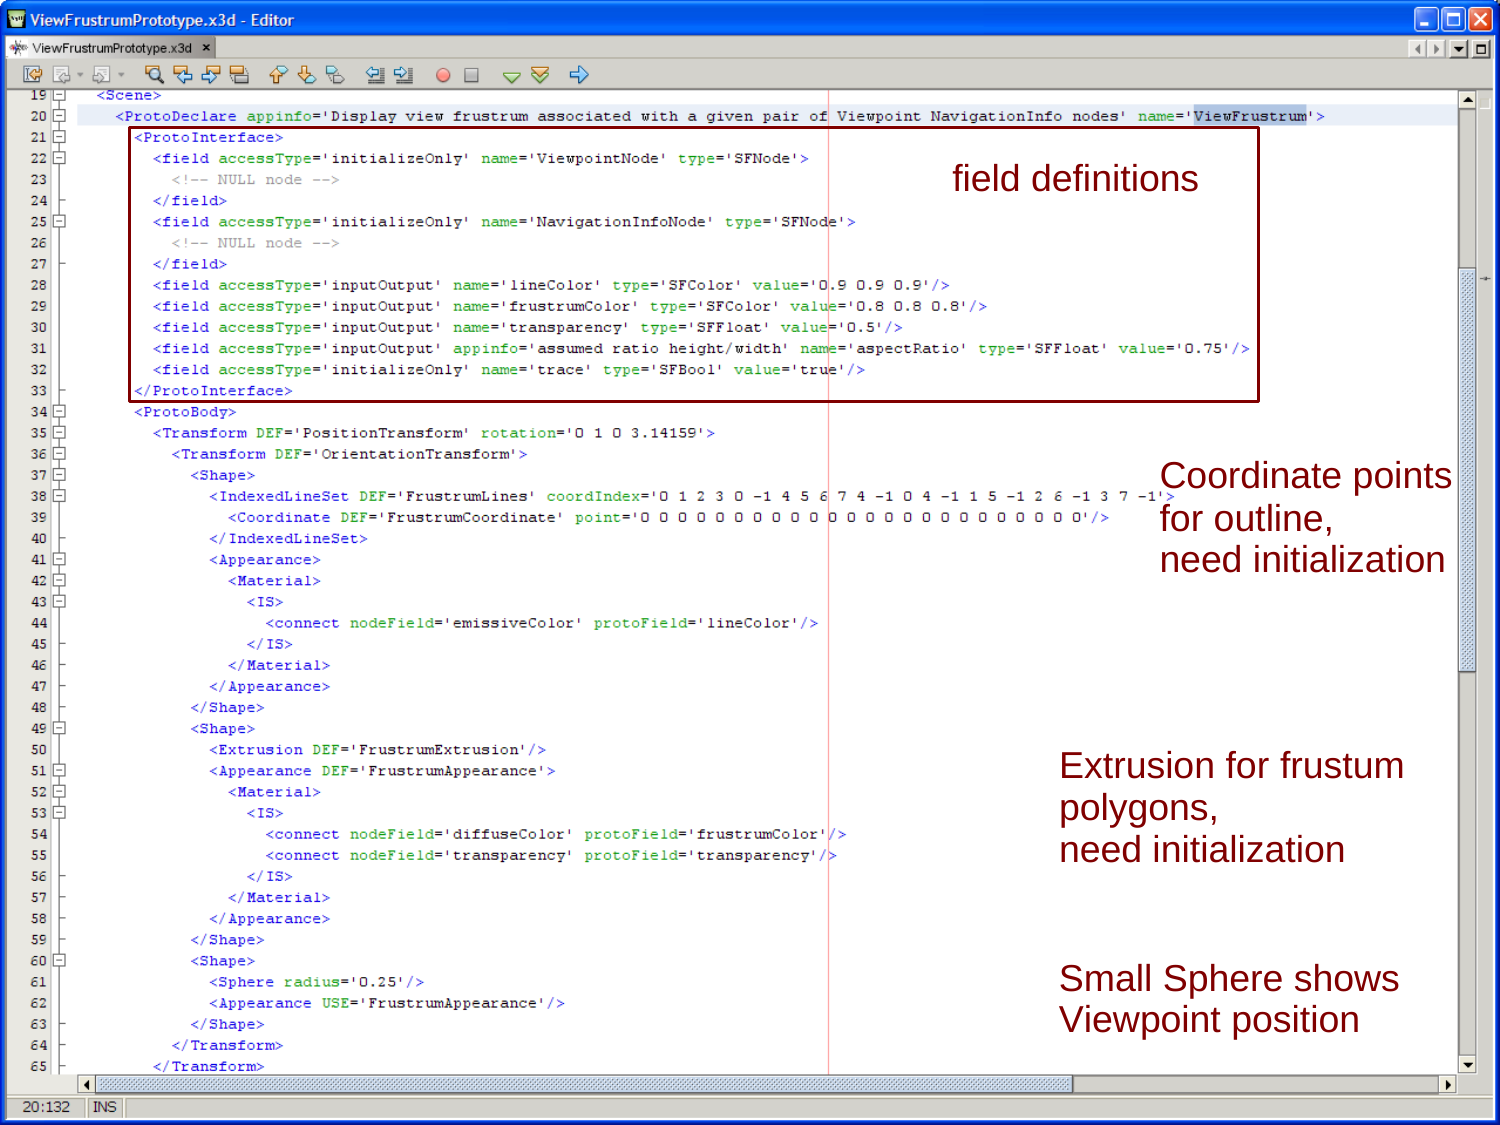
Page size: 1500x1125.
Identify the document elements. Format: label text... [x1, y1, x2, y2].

text_box Small Sphere shows Viewpoint position [1044, 949, 1420, 1049]
text_box field definitions [937, 149, 1238, 207]
text_box Extrusion for frustum polygons, need initialization [1044, 736, 1426, 878]
text_box Coordinate points for outline, need initialization [1144, 447, 1471, 589]
picture [0, 0, 1500, 1125]
